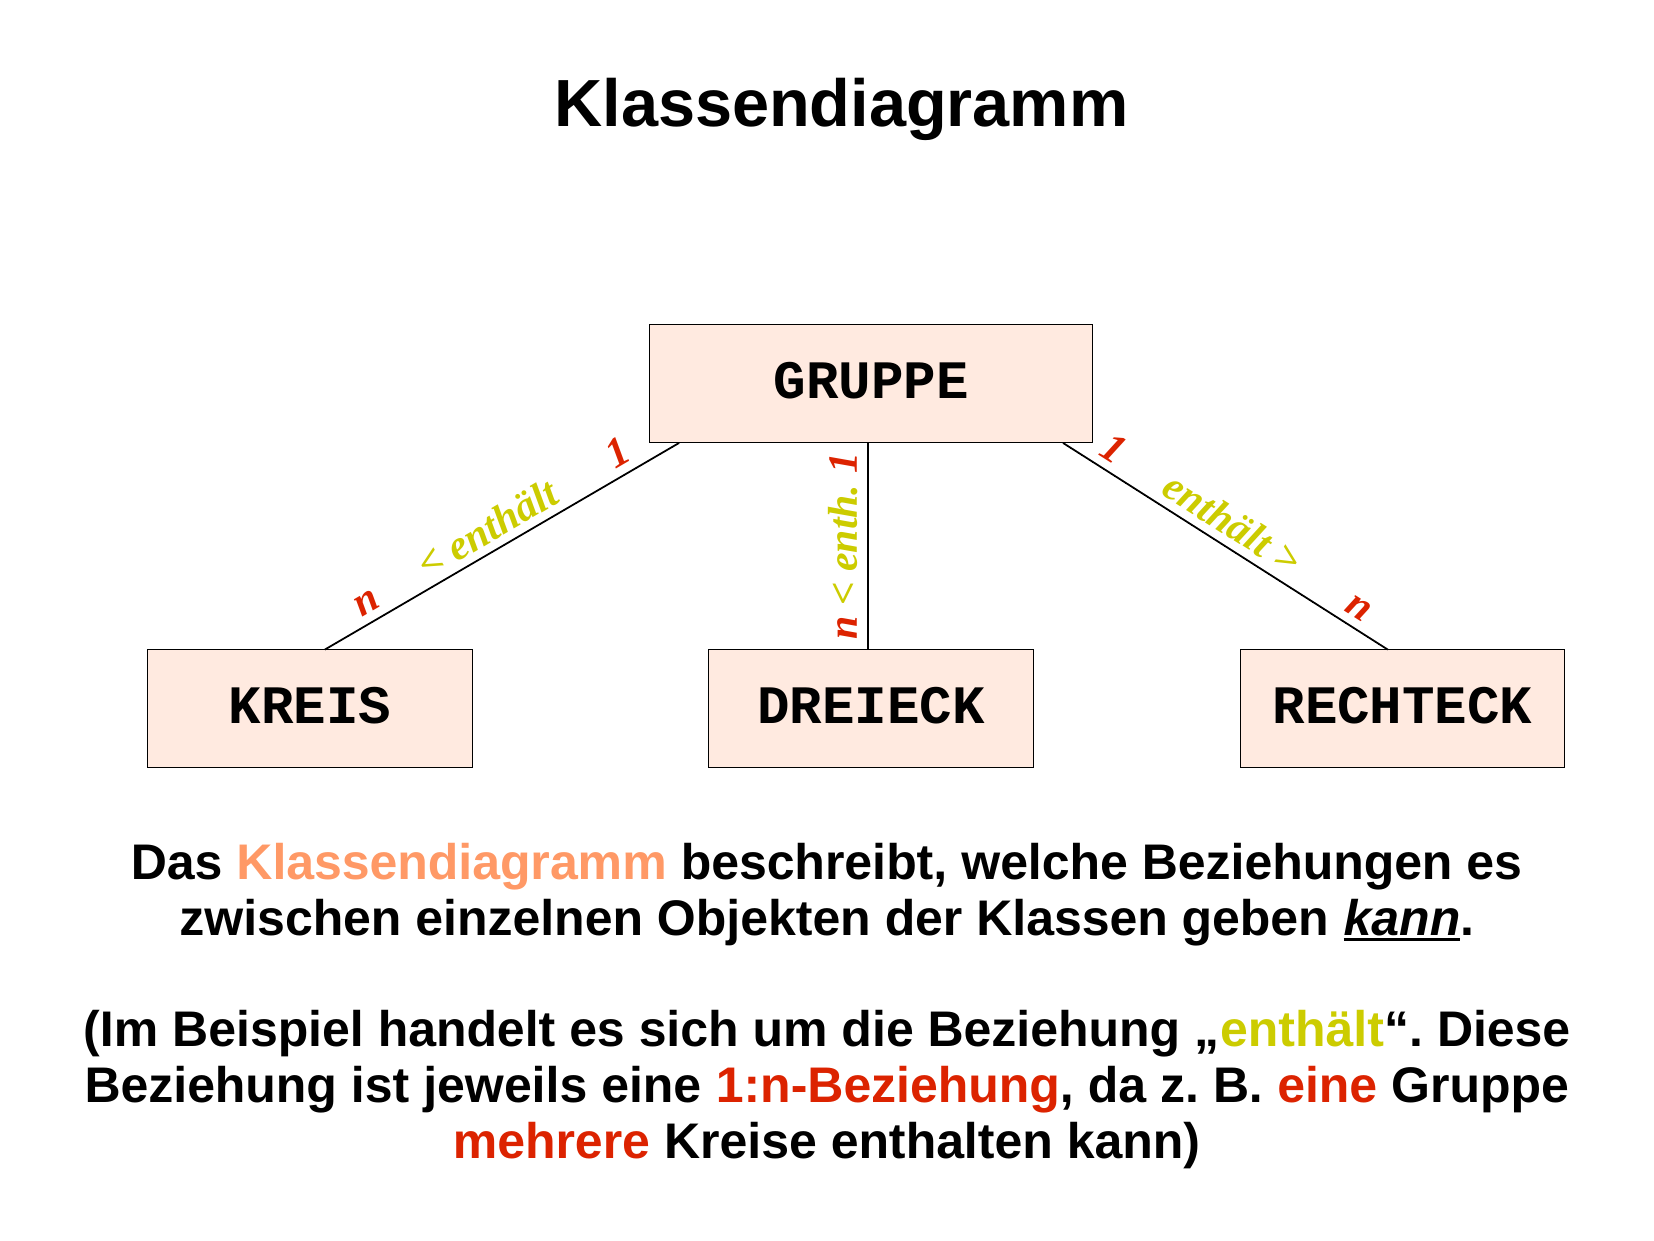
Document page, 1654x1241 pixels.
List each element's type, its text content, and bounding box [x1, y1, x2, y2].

text_box DREIECK [708, 649, 1034, 768]
text_box Das Klassendiagramm beschreibt, welche Beziehungen es zwischen einzelnen Objekten der Klassen geben kann. (Im Beispiel handelt es sich um die Beziehung „enthält“. Diese Beziehung ist jeweils eine 1:n-Beziehung, da z. B. eine Gruppe mehrere Kreise enthalten kann) [59, 826, 1595, 1184]
text_box Klassendiagramm [59, 59, 1625, 149]
text_box KREIS [147, 649, 473, 768]
text_box RECHTECK [1240, 649, 1565, 768]
text_box GRUPPE [649, 324, 1093, 443]
